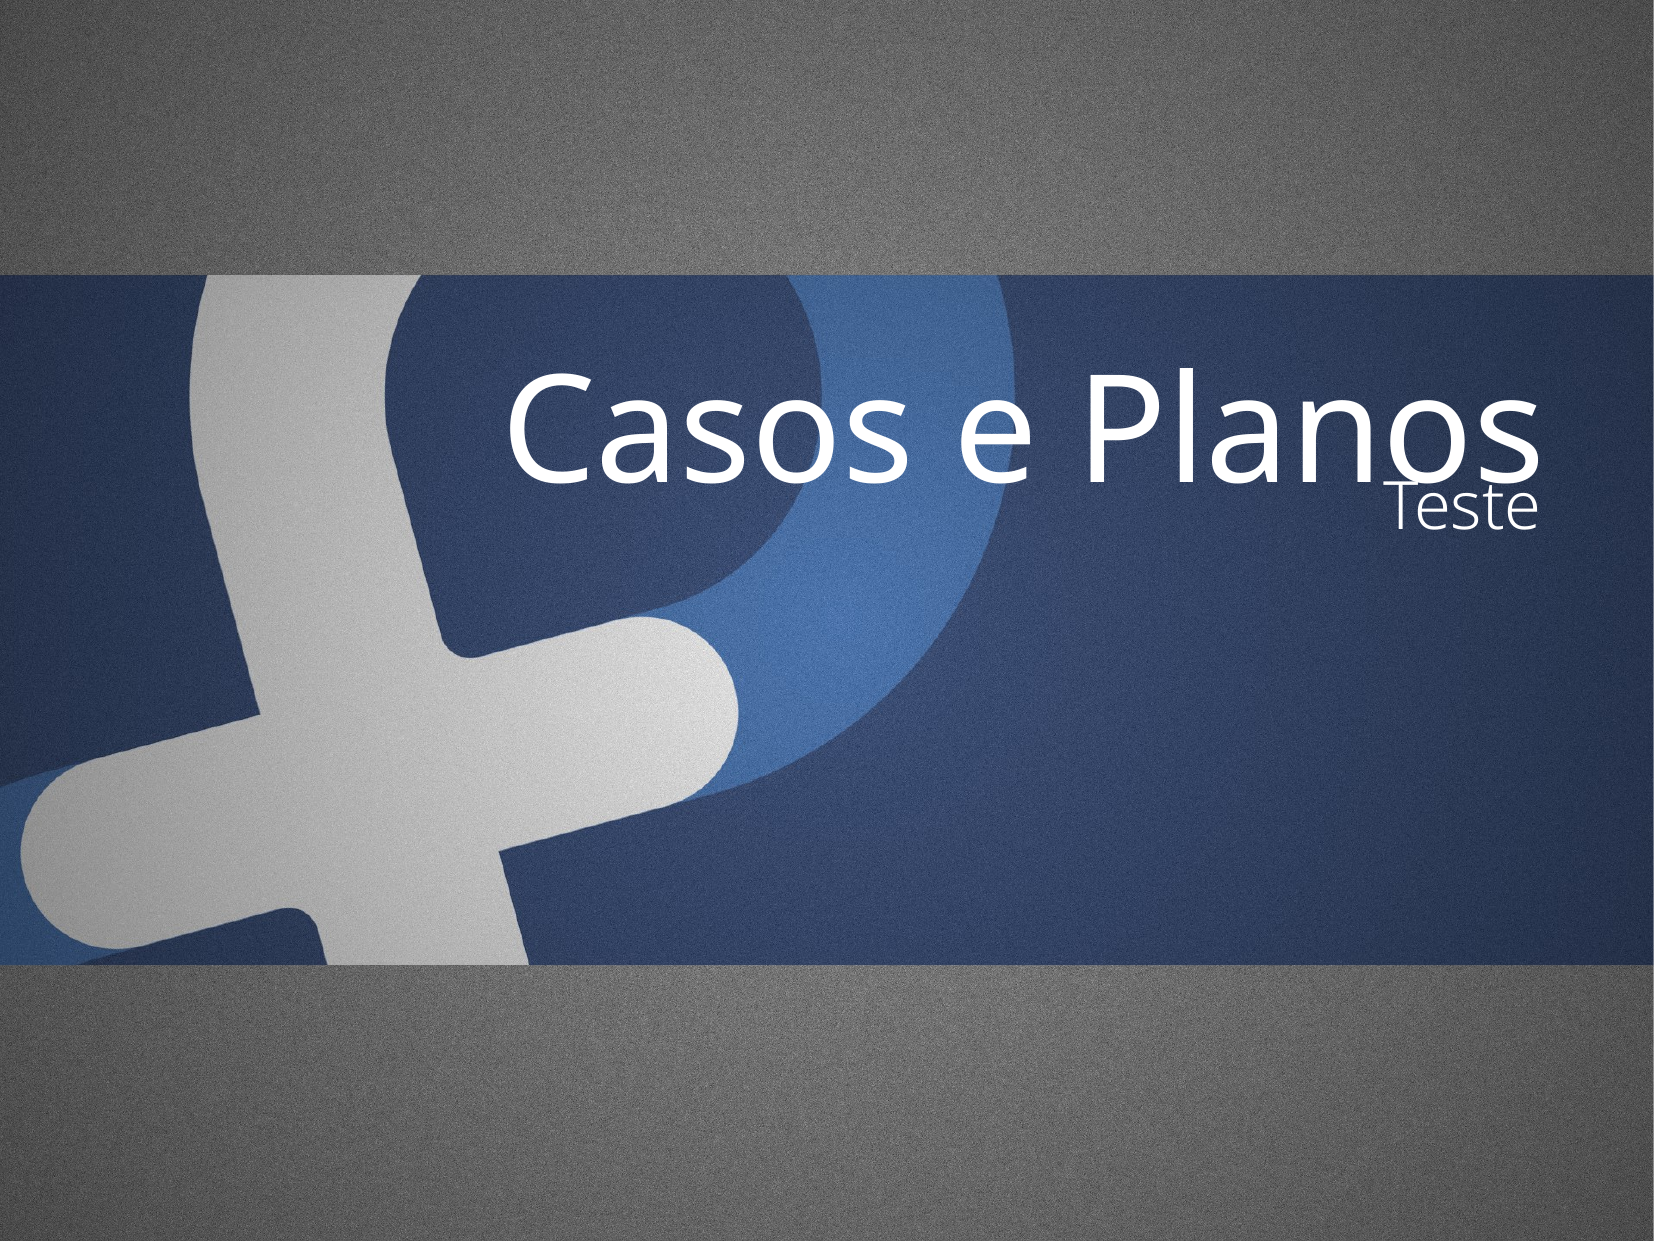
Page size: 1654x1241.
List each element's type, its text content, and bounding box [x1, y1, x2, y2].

text_box Casos e Planos [430, 315, 1561, 654]
picture [0, 0, 1654, 1241]
text_box Teste [383, 458, 1542, 621]
